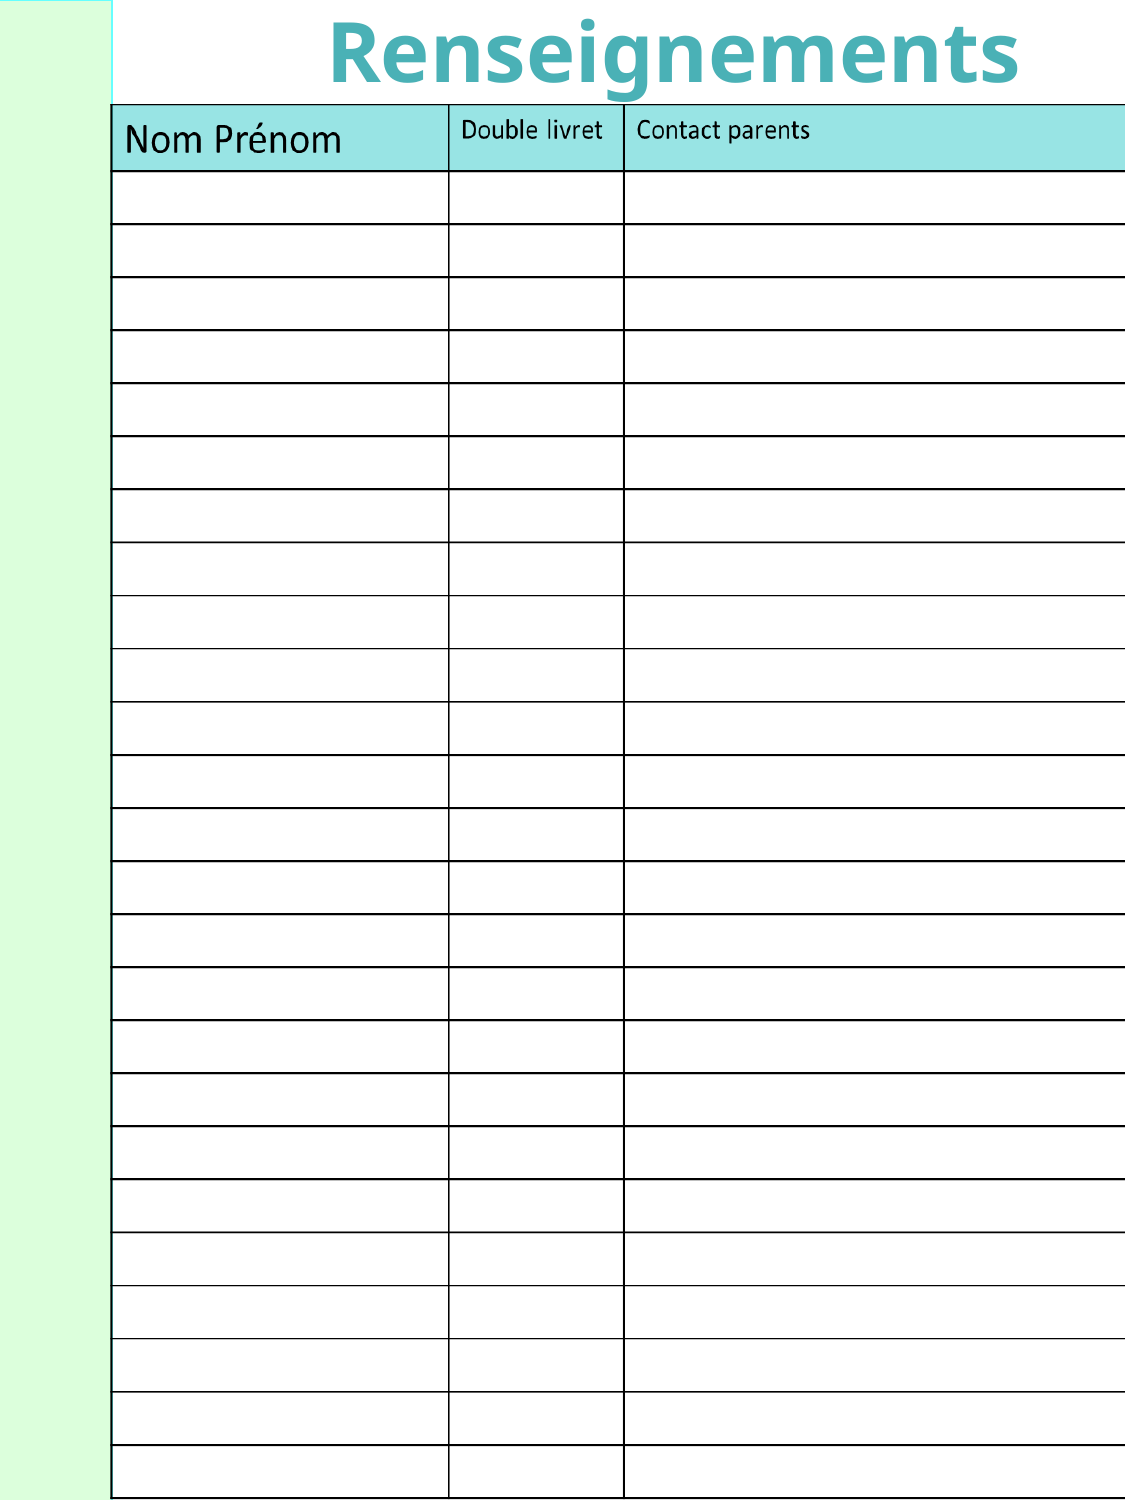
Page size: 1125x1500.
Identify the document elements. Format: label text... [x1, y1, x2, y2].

text_box [0, 0, 112, 1500]
text_box Renseignements [311, 0, 1037, 106]
picture [110, 97, 1125, 1500]
